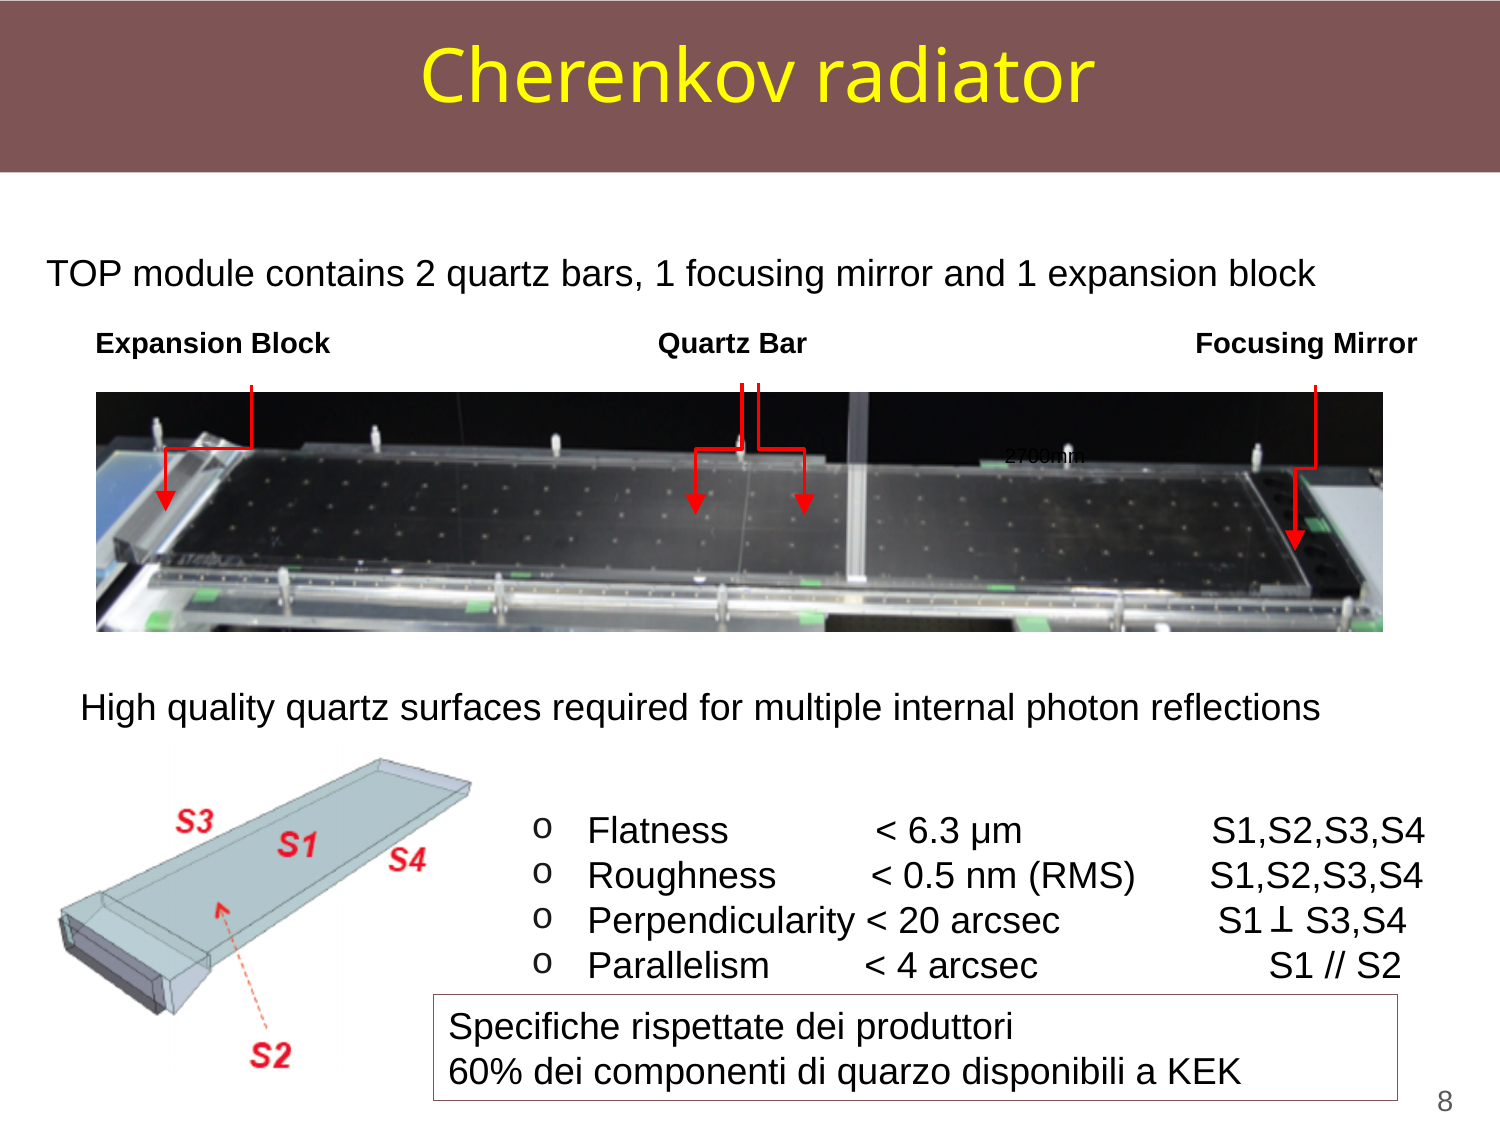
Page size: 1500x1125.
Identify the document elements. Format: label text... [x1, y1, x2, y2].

text_box Specifiche rispettate dei produttori 60% dei componenti di quarzo disponibili a KEK [433, 994, 1398, 1101]
text_box Focusing Mirror [1180, 316, 1451, 386]
text_box High quality quartz surfaces required for multiple internal photon reflections [46, 675, 1384, 736]
slide_number <number> [1422, 1074, 1500, 1125]
picture [46, 744, 489, 1079]
text_box Flatness < 6.3 μm S1,S2,S3,S4 Roughness < 0.5 nm (RMS) S1,S2,S3,S4 Perpendicularity < 20 arcsec S1 S3,S4 Parallelism < 4 arcsec S1 // S2 [489, 753, 1500, 997]
text_box Expansion Block [80, 316, 424, 386]
text_box T [1197, 890, 1309, 952]
title Cherenkov radiator [83, 0, 1434, 167]
text_box 2700mm [989, 435, 1224, 464]
text_box Quartz Bar [643, 316, 914, 386]
picture [96, 392, 1383, 632]
list TOP module contains 2 quartz bars, 1 focusing mirror and 1 expansion block [12, 241, 1436, 317]
